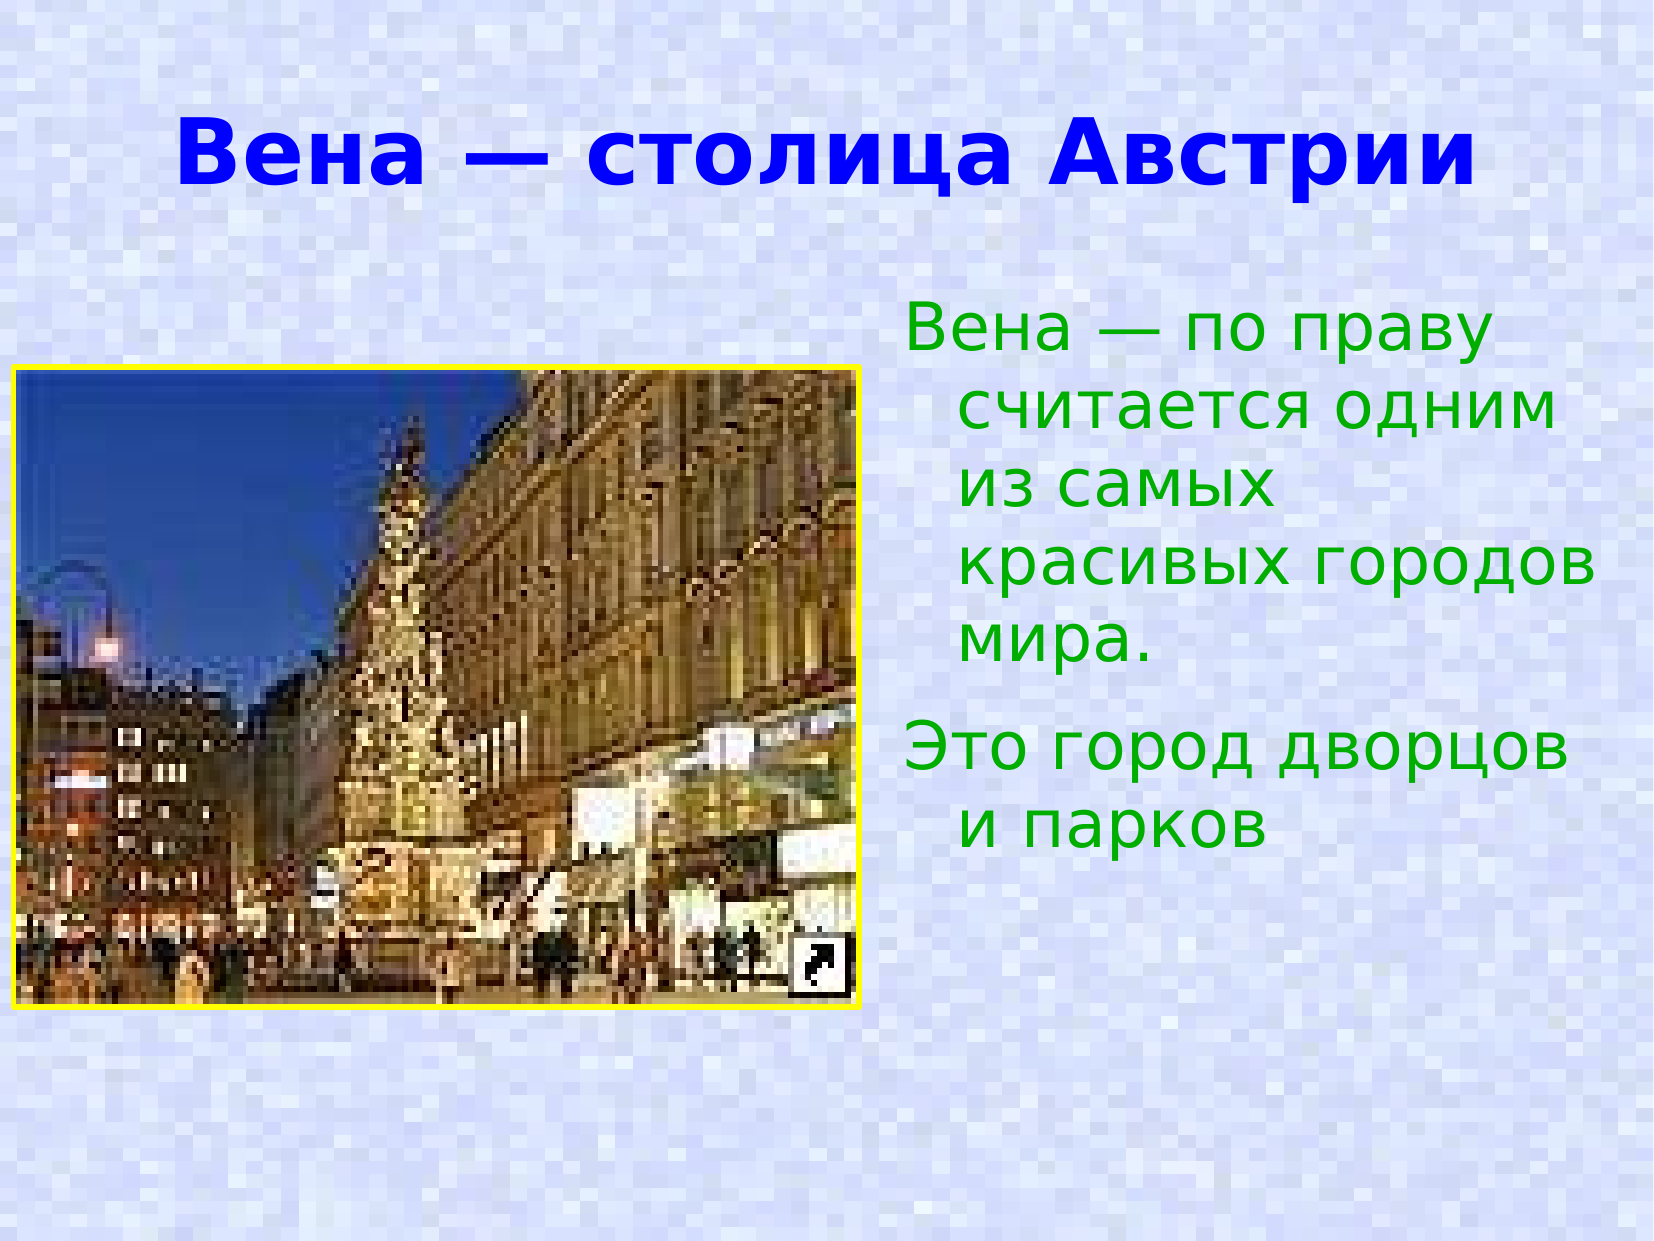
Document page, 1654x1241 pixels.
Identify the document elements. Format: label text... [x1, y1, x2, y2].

list Вена — по праву считается одним из самых красивых городов мира. Это город дворцов и парков [885, 288, 1612, 1093]
picture [0, 0, 1654, 1241]
title Вена — столица Австрии [82, 56, 1571, 250]
